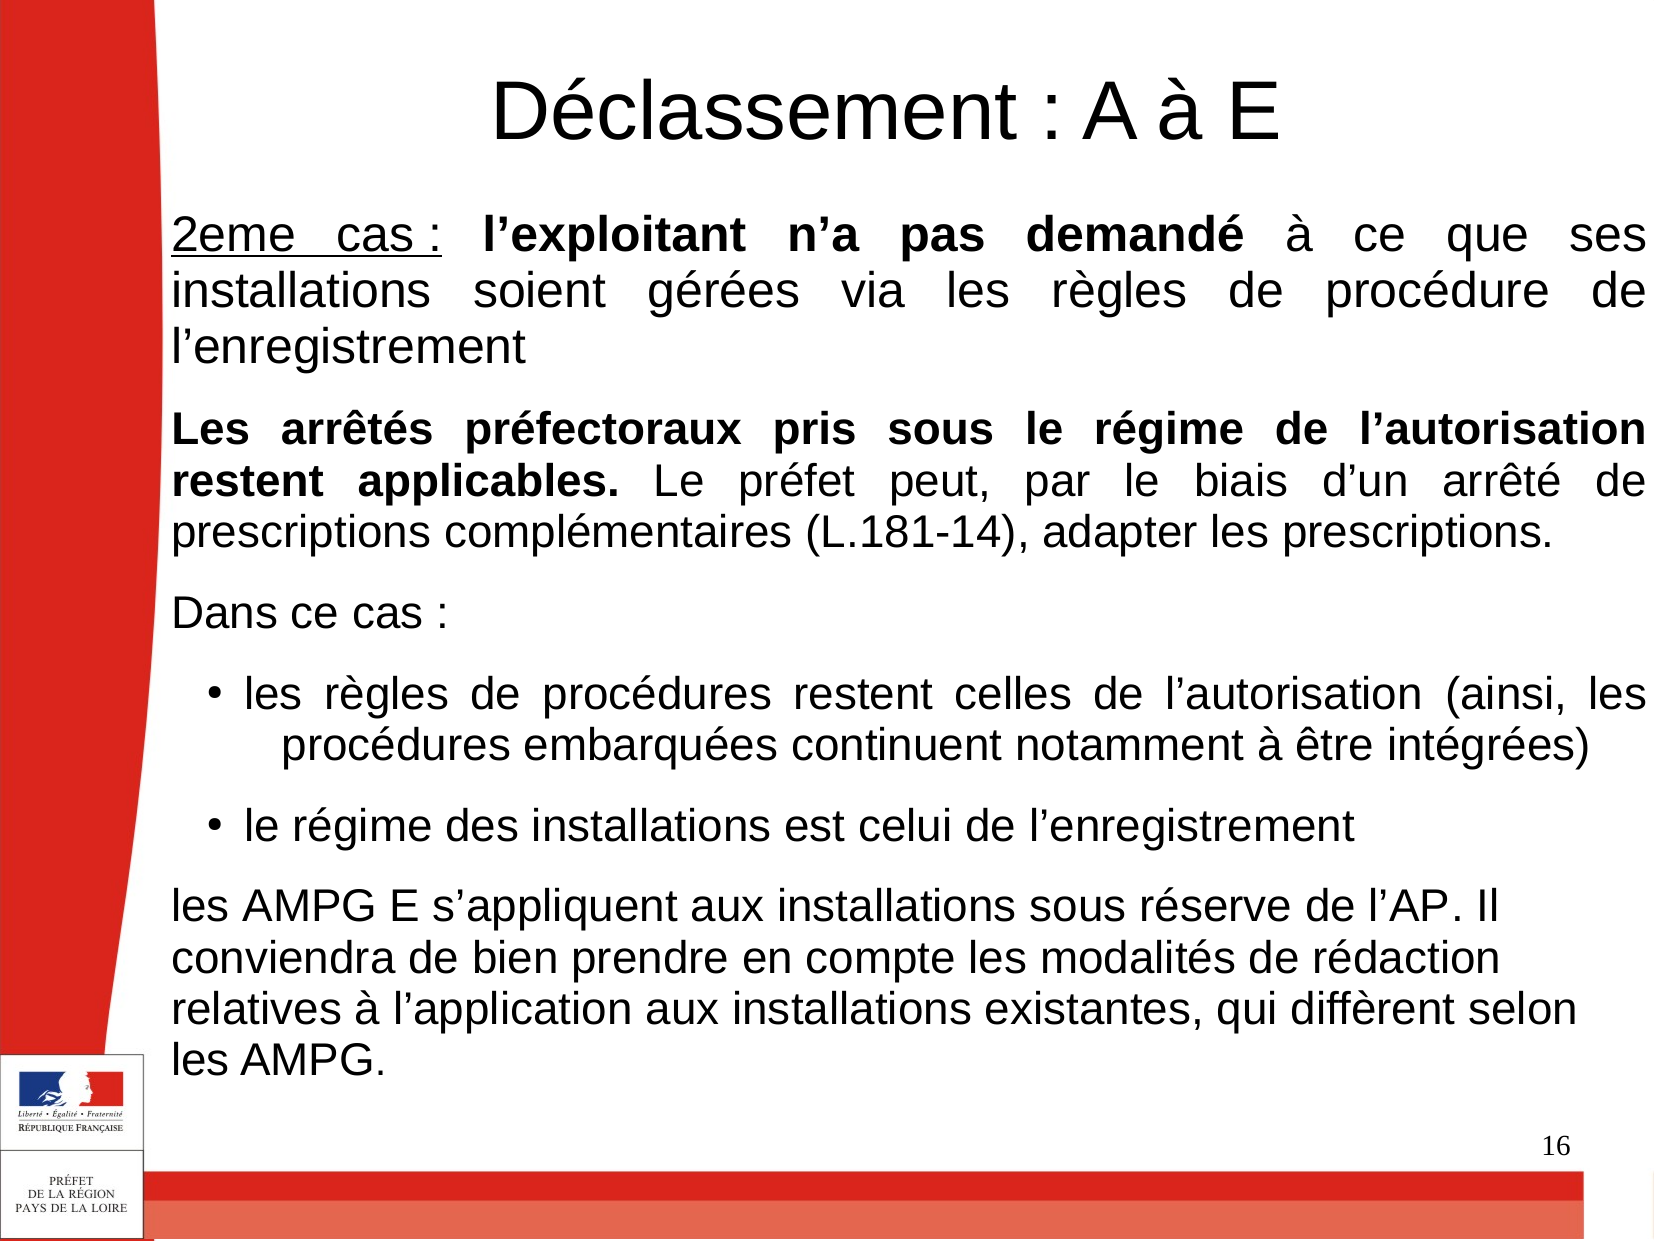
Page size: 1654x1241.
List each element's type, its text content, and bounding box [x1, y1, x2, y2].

list 2eme cas : l’exploitant n’a pas demandé à ce que ses installations soient gérées via les règles de procédure de l’enregistrement Les arrêtés préfectoraux pris sous le régime de l’autorisation restent applicables. Le préfet peut, par le biais d’un arrêté de prescriptions complémentaires (L.181-14), adapter les prescriptions. Dans ce cas : les règles de procédures restent celles de l’autorisation (ainsi, les procédures embarquées continuent notamment à être intégrées) le régime des installations est celui de l’enregistrement les AMPG E s’appliquent aux installations sous réserve de l’AP. Il conviendra de bien prendre en compte les modalités de rédaction relatives à l’application aux installations existantes, qui diffèrent selon les AMPG. [171, 206, 1648, 1132]
title Déclassement : A à E [165, 7, 1654, 214]
picture [0, 0, 1654, 1241]
